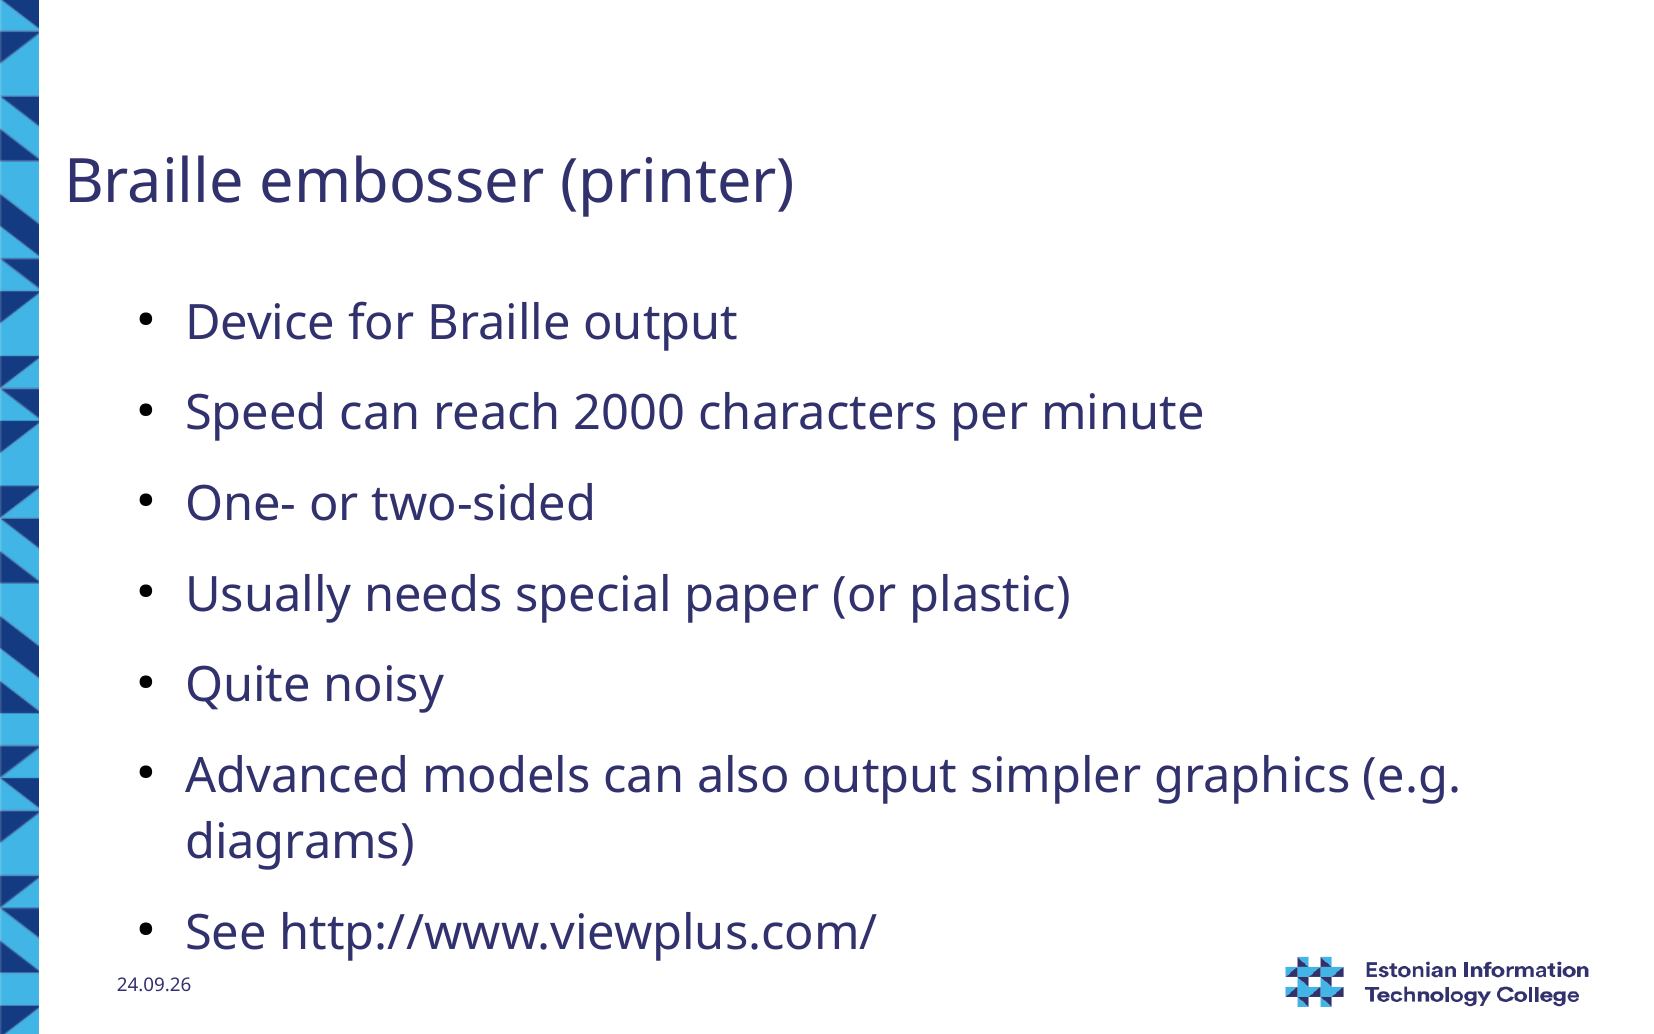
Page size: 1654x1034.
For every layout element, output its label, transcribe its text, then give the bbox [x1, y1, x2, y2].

title Braille embosser (printer) [64, 92, 1200, 265]
list Device for Braille output Speed can reach 2000 characters per minute One- or two-sided Usually needs special paper (or plastic) Quite noisy Advanced models can also output simpler graphics (e.g. diagrams) See http://www.viewplus.com/ [121, 287, 1533, 970]
